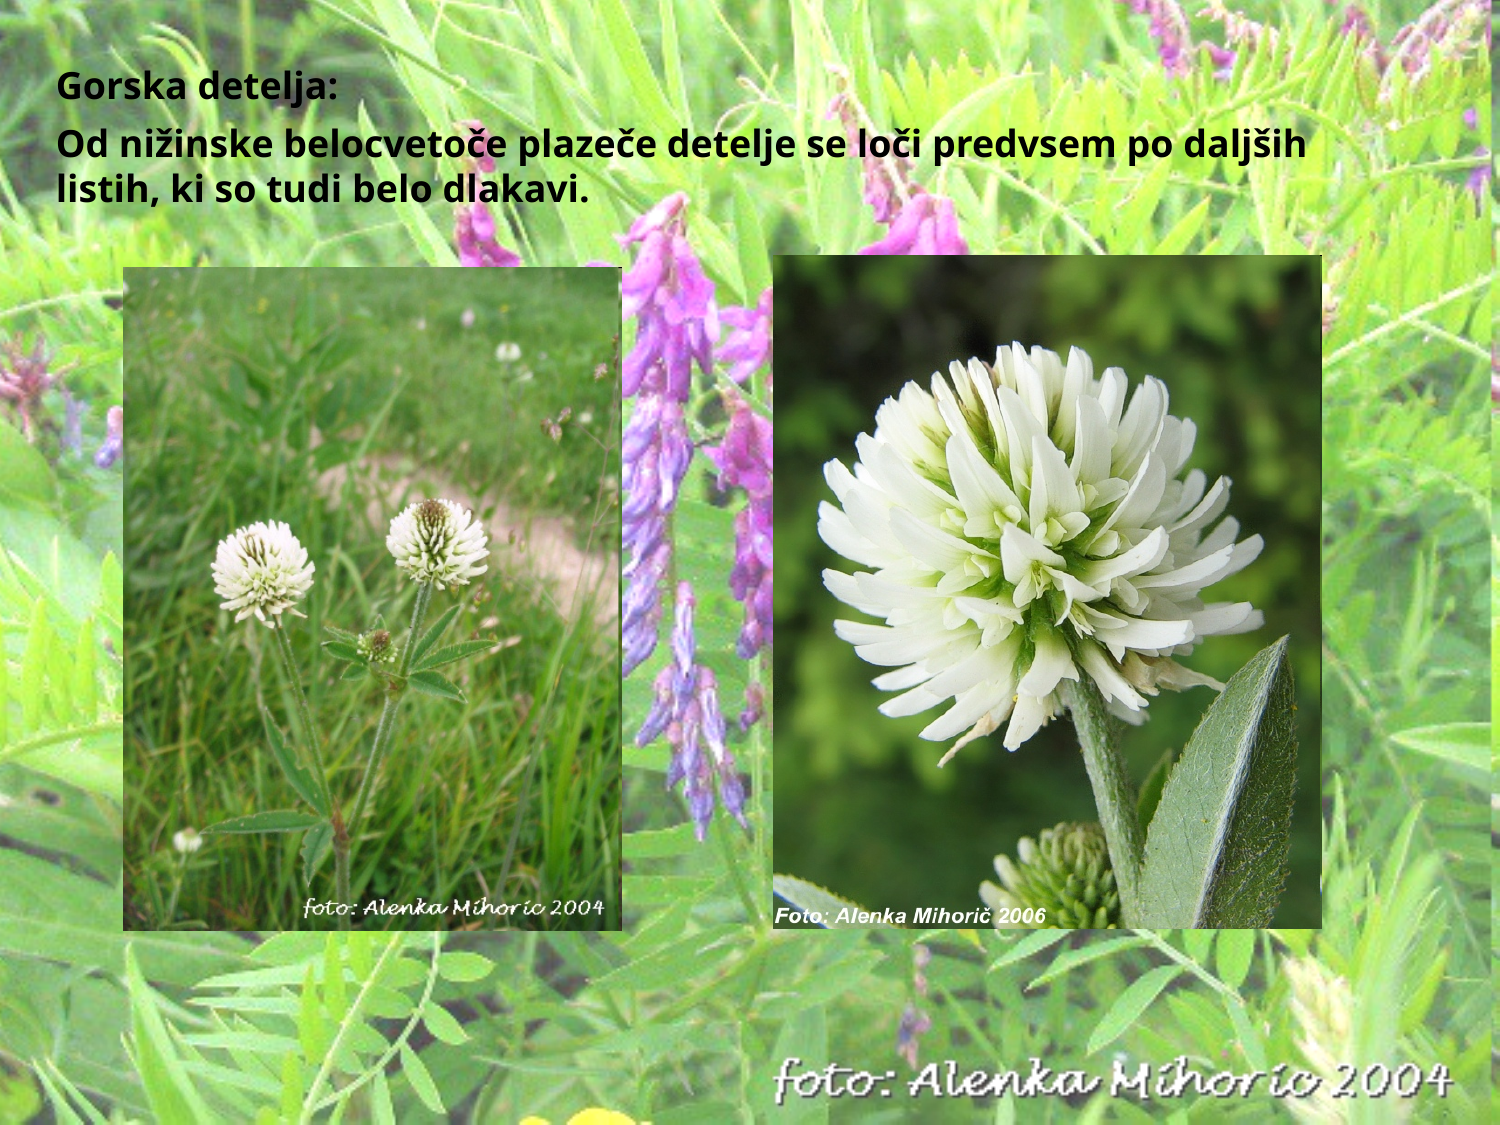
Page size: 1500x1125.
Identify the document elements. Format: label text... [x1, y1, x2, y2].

picture [0, 0, 1500, 1125]
text_box Gorska detelja: Od nižinske belocvetoče plazeče detelje se loči predvsem po daljših listih, ki so tudi belo dlakavi. [41, 54, 1436, 217]
